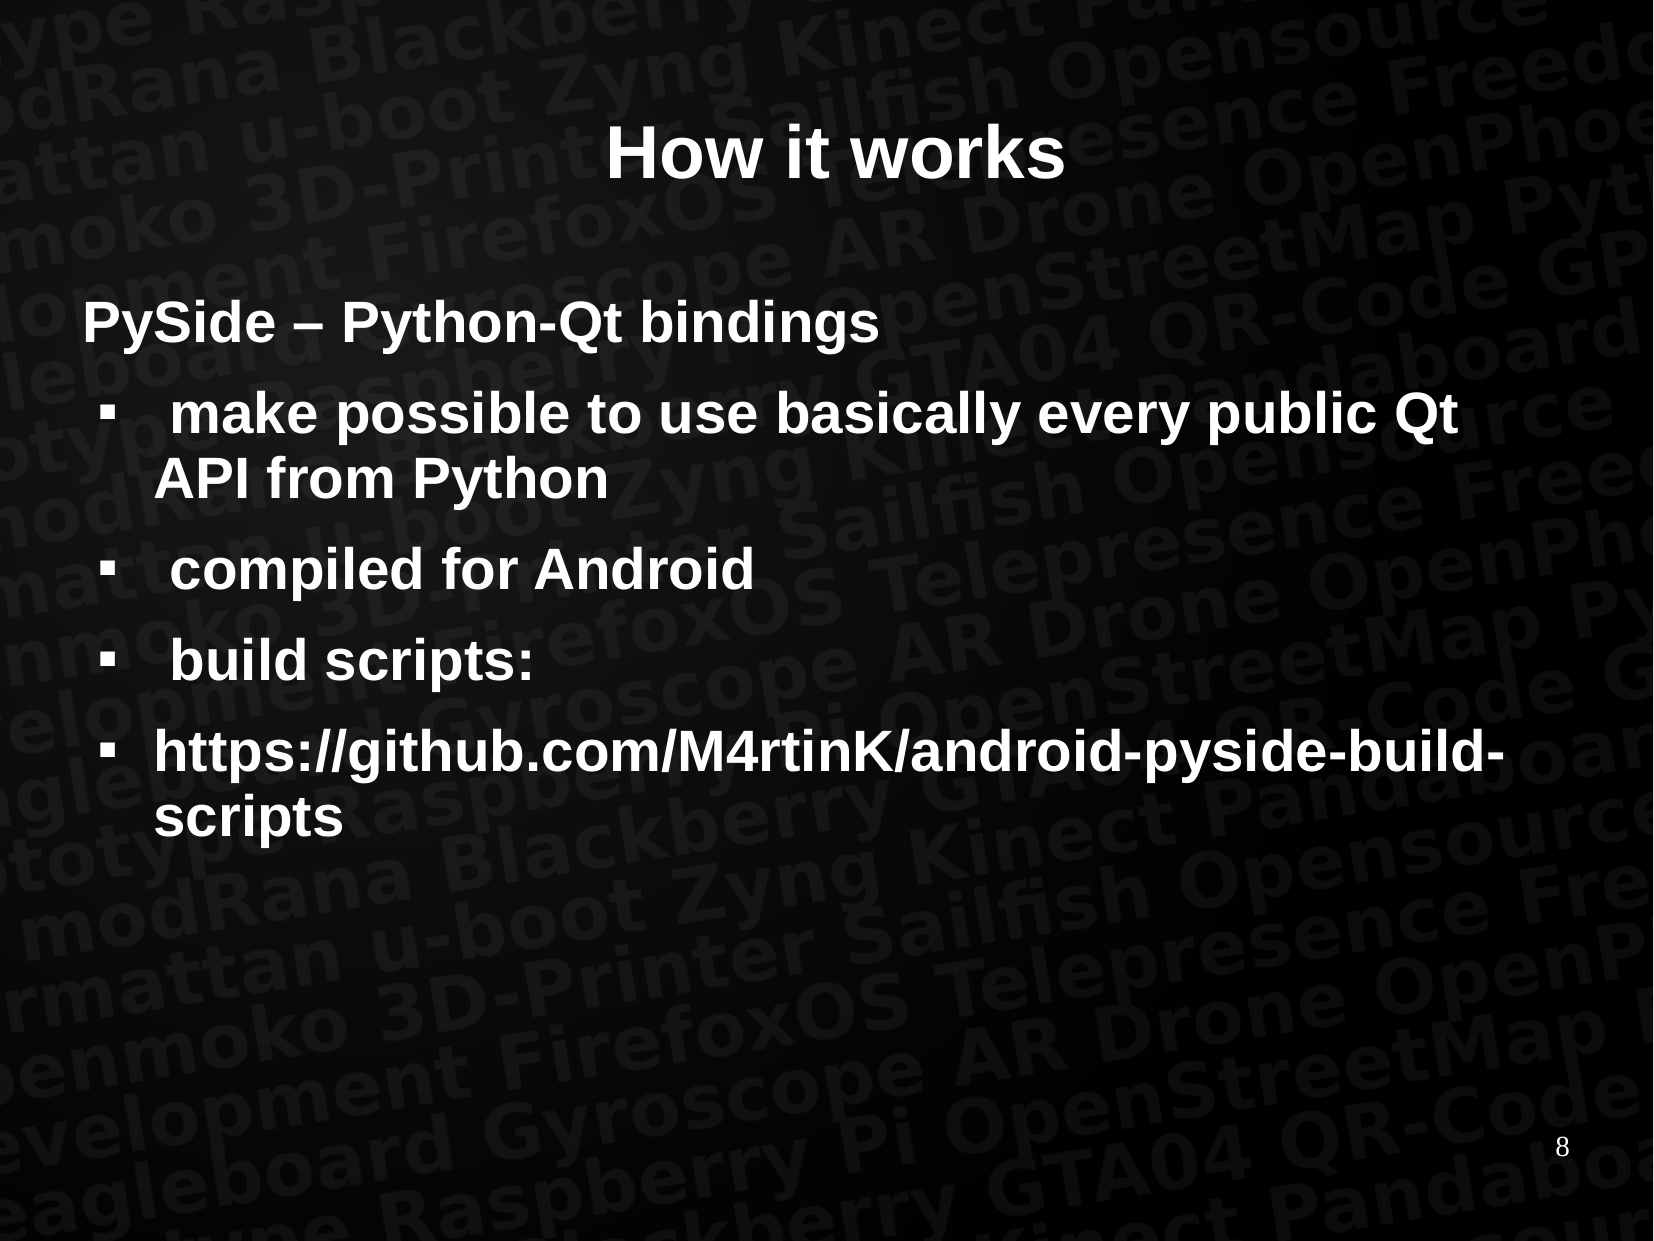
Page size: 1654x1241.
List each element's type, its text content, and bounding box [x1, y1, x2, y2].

list PySide – Python-Qt bindings make possible to use basically every public Qt API from Python compiled for Android build scripts: https://github.com/M4rtinK/android-pyside-build-scripts [82, 290, 1538, 1010]
picture [0, 0, 1654, 1241]
title How it works [82, 49, 1571, 257]
